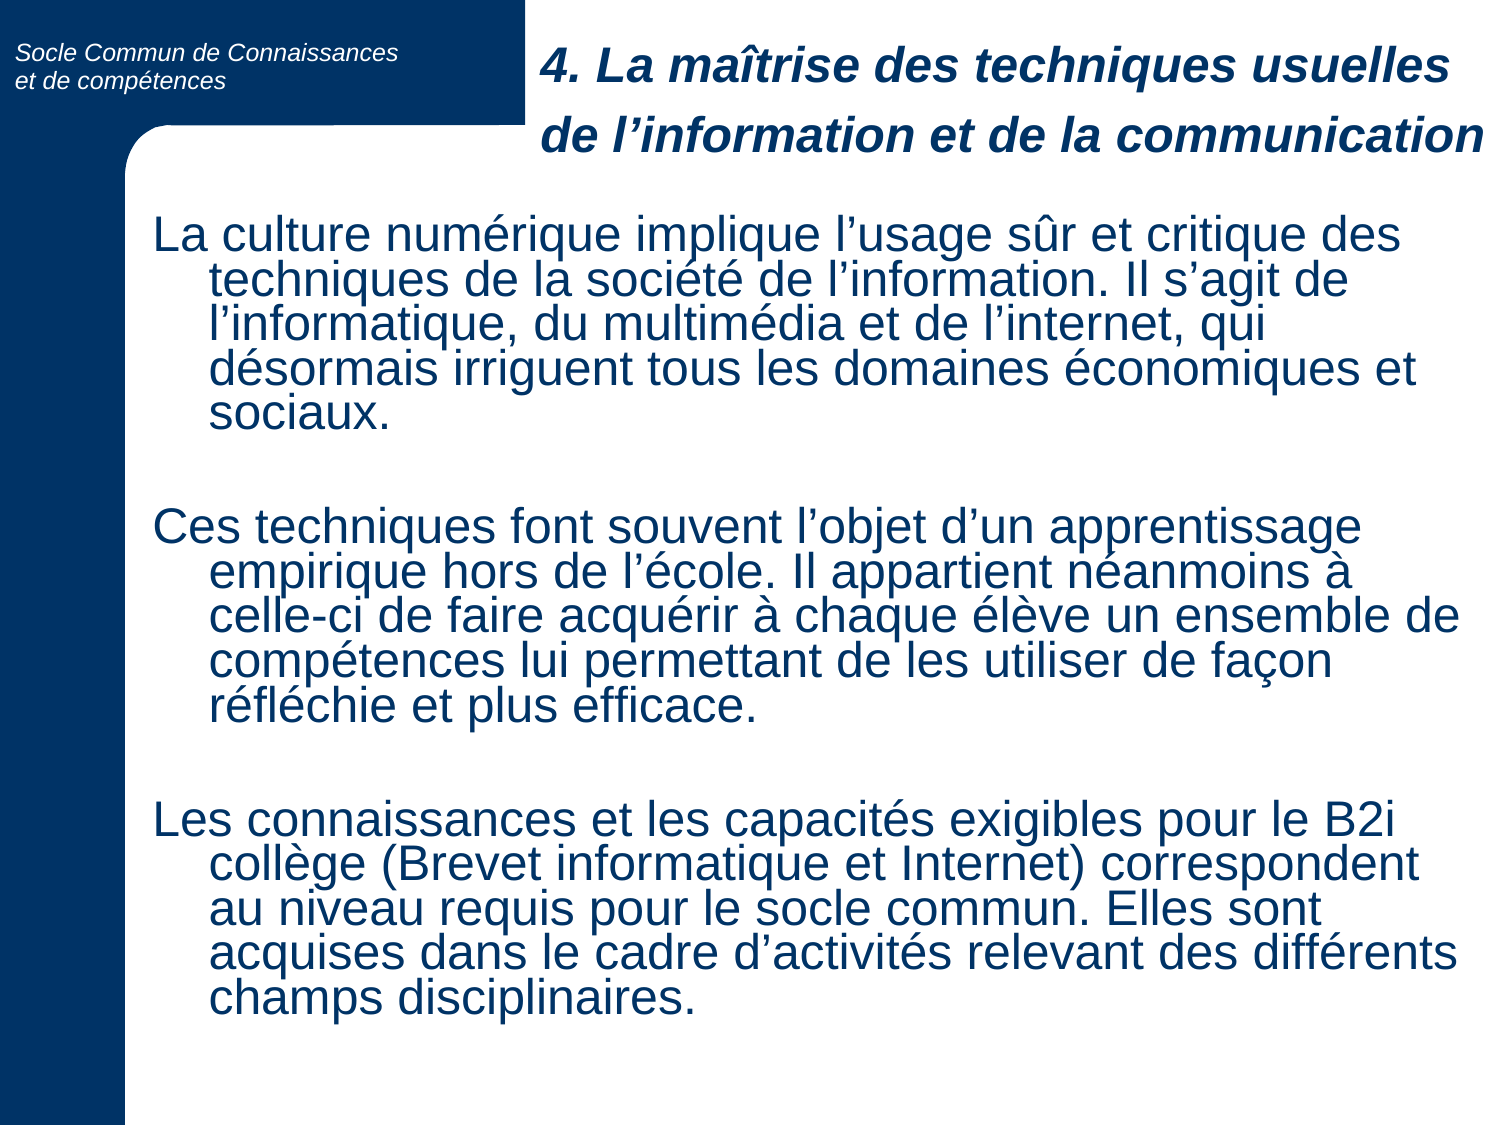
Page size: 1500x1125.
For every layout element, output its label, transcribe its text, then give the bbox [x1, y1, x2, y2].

list La culture numérique implique l’usage sûr et critique des techniques de la société de l’information. Il s’agit de l’informatique, du multimédia et de l’internet, qui désormais irriguent tous les domaines économiques et sociaux. Ces techniques font souvent l’objet d’un apprentissage empirique hors de l’école. Il appartient néanmoins à celle-ci de faire acquérir à chaque élève un ensemble de compétences lui permettant de les utiliser de façon réfléchie et plus efficace. Les connaissances et les capacités exigibles pour le B2i collège (Brevet informatique et Internet) correspondent au niveau requis pour le socle commun. Elles sont acquises dans le cadre d’activités relevant des différents champs disciplinaires. [137, 208, 1500, 1095]
title 4. La maîtrise des techniques usuelles de l’information et de la communication [525, 11, 1500, 176]
